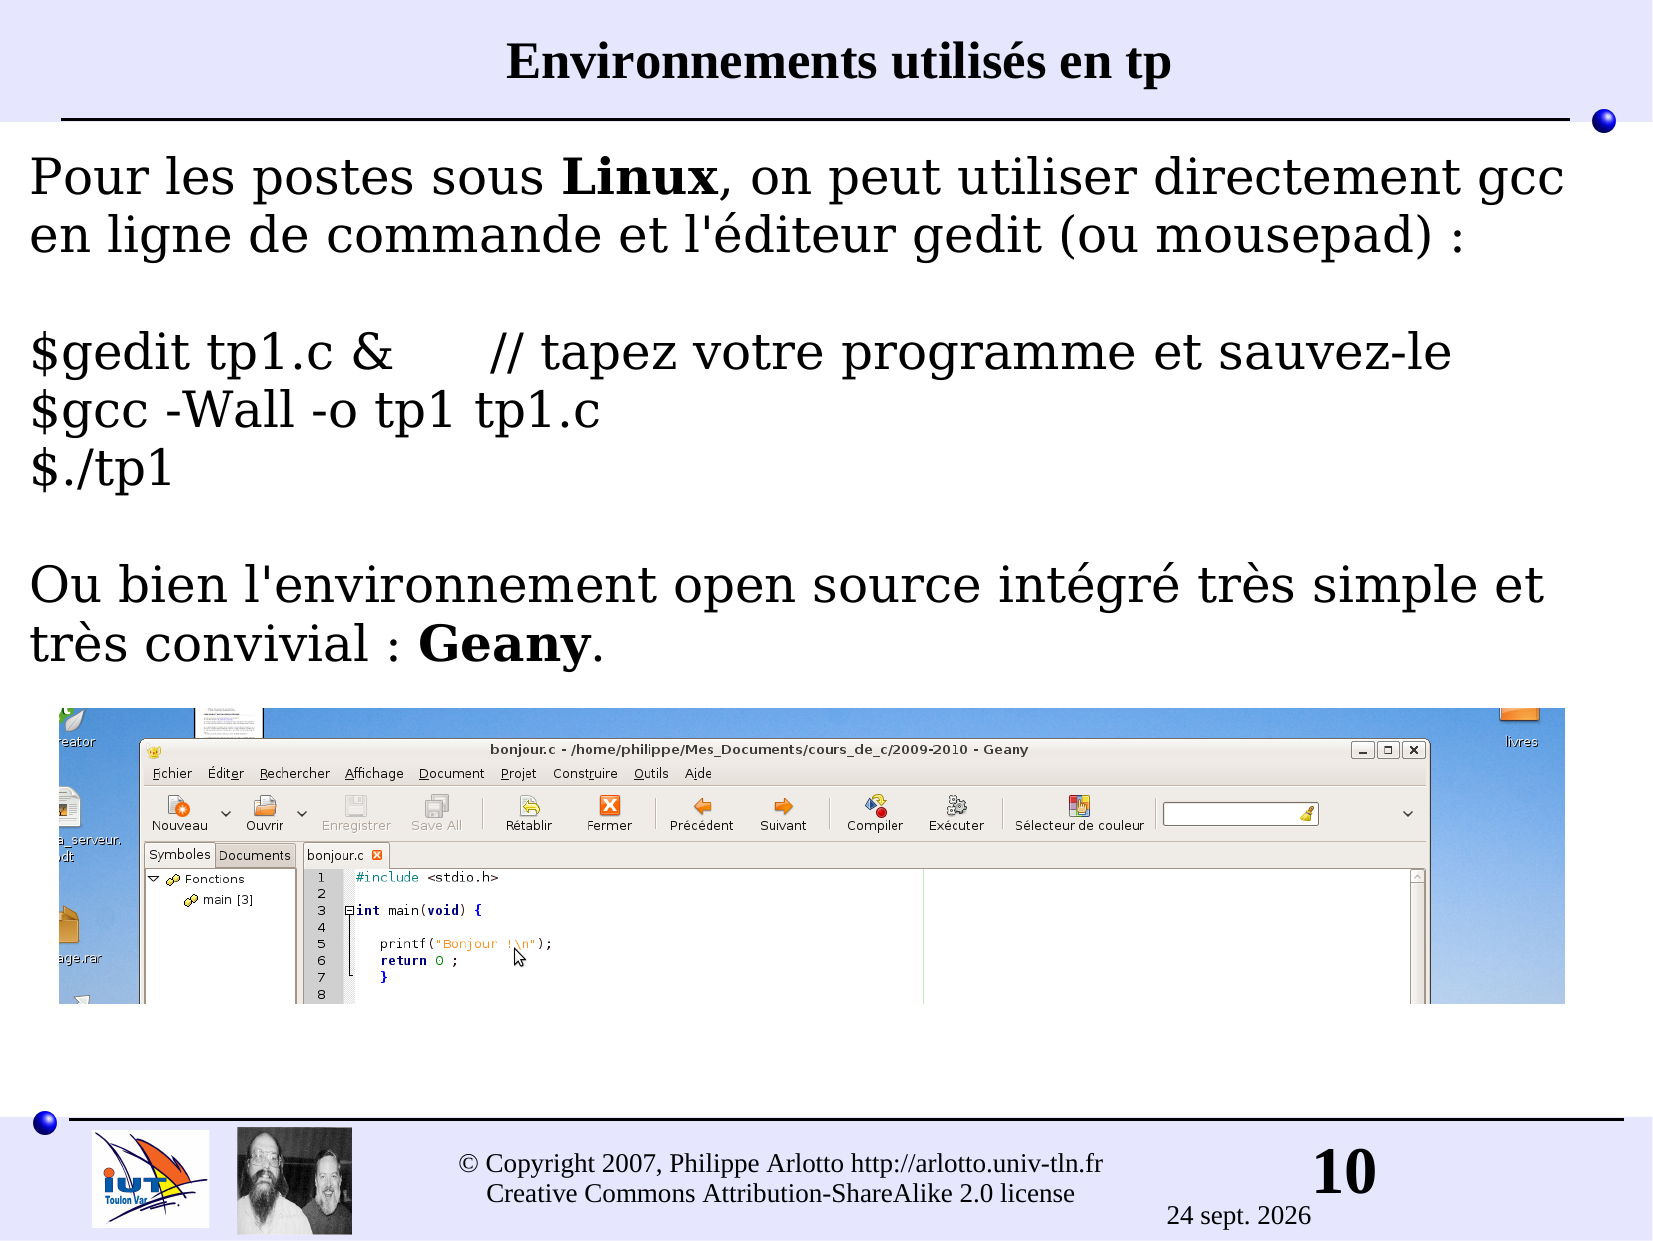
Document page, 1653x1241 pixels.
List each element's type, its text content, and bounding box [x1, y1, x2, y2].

title Environnements utilisés en tp [95, 14, 1585, 107]
text_box Pour les postes sous Linux, on peut utiliser directement gcc en ligne de commande et l'éditeur gedit (ou mousepad) : $gedit tp1.c & // tapez votre programme et sauvez-le $gcc -Wall -o tp1 tp1.c $./tp1 Ou bien l'environnement open source intégré très simple et très convivial : Geany. [29, 147, 1625, 676]
picture [237, 1127, 352, 1235]
picture [59, 708, 1565, 1004]
